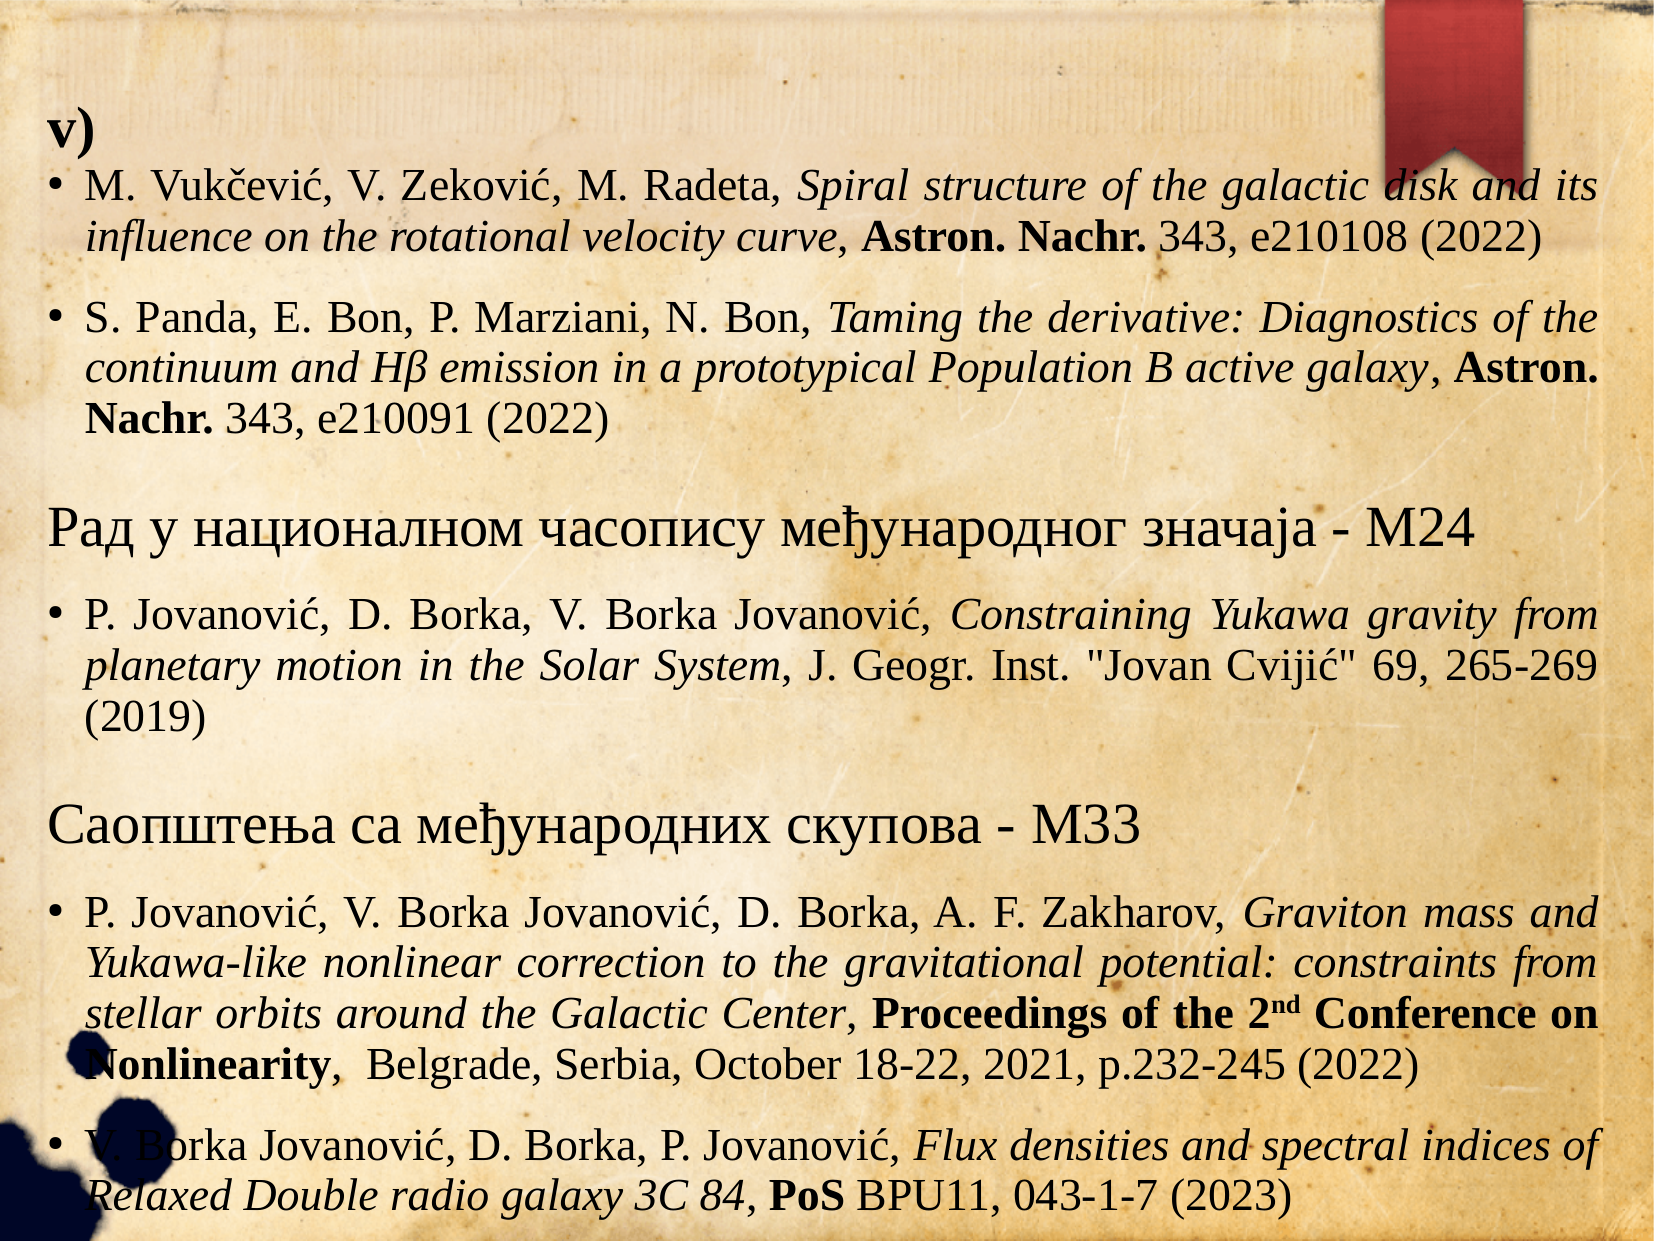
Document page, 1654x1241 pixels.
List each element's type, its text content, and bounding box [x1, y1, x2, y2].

picture [0, 0, 1654, 1241]
list v) M. Vukčević, V. Zeković, M. Radeta, Spiral structure of the galactic disk and its influence on the rotational velocity curve, Astron. Nachr. 343, e210108 (2022) S. Panda, E. Bon, P. Marziani, N. Bon, Taming the derivative: Diagnostics of the continuum and Hβ emission in a prototypical Population B active galaxy, Astron. Nachr. 343, e210091 (2022) Рад у националном часопису међународног значаја - М24 P. Jovanović, D. Borka, V. Borka Jovanović, Constraining Yukawa gravity from planetary motion in the Solar System, J. Geogr. Inst. "Jovan Cvijić" 69, 265-269 (2019) Саопштења са међународних скупова - М33 P. Jovanović, V. Borka Jovanović, D. Borka, A. F. Zakharov, Graviton mass and Yukawa-like nonlinear correction to the gravitational potential: constraints from stellar orbits around the Galactic Center, Proceedings of the 2nd Conference on Nonlinearity, Belgrade, Serbia, October 18-22, 2021, p.232-245 (2022) V. Borka Jovanović, D. Borka, P. Jovanović, Flux densities and spectral indices of Relaxed Double radio galaxy 3C 84, PoS BPU11, 043-1-7 (2023) [47, 95, 1600, 1221]
